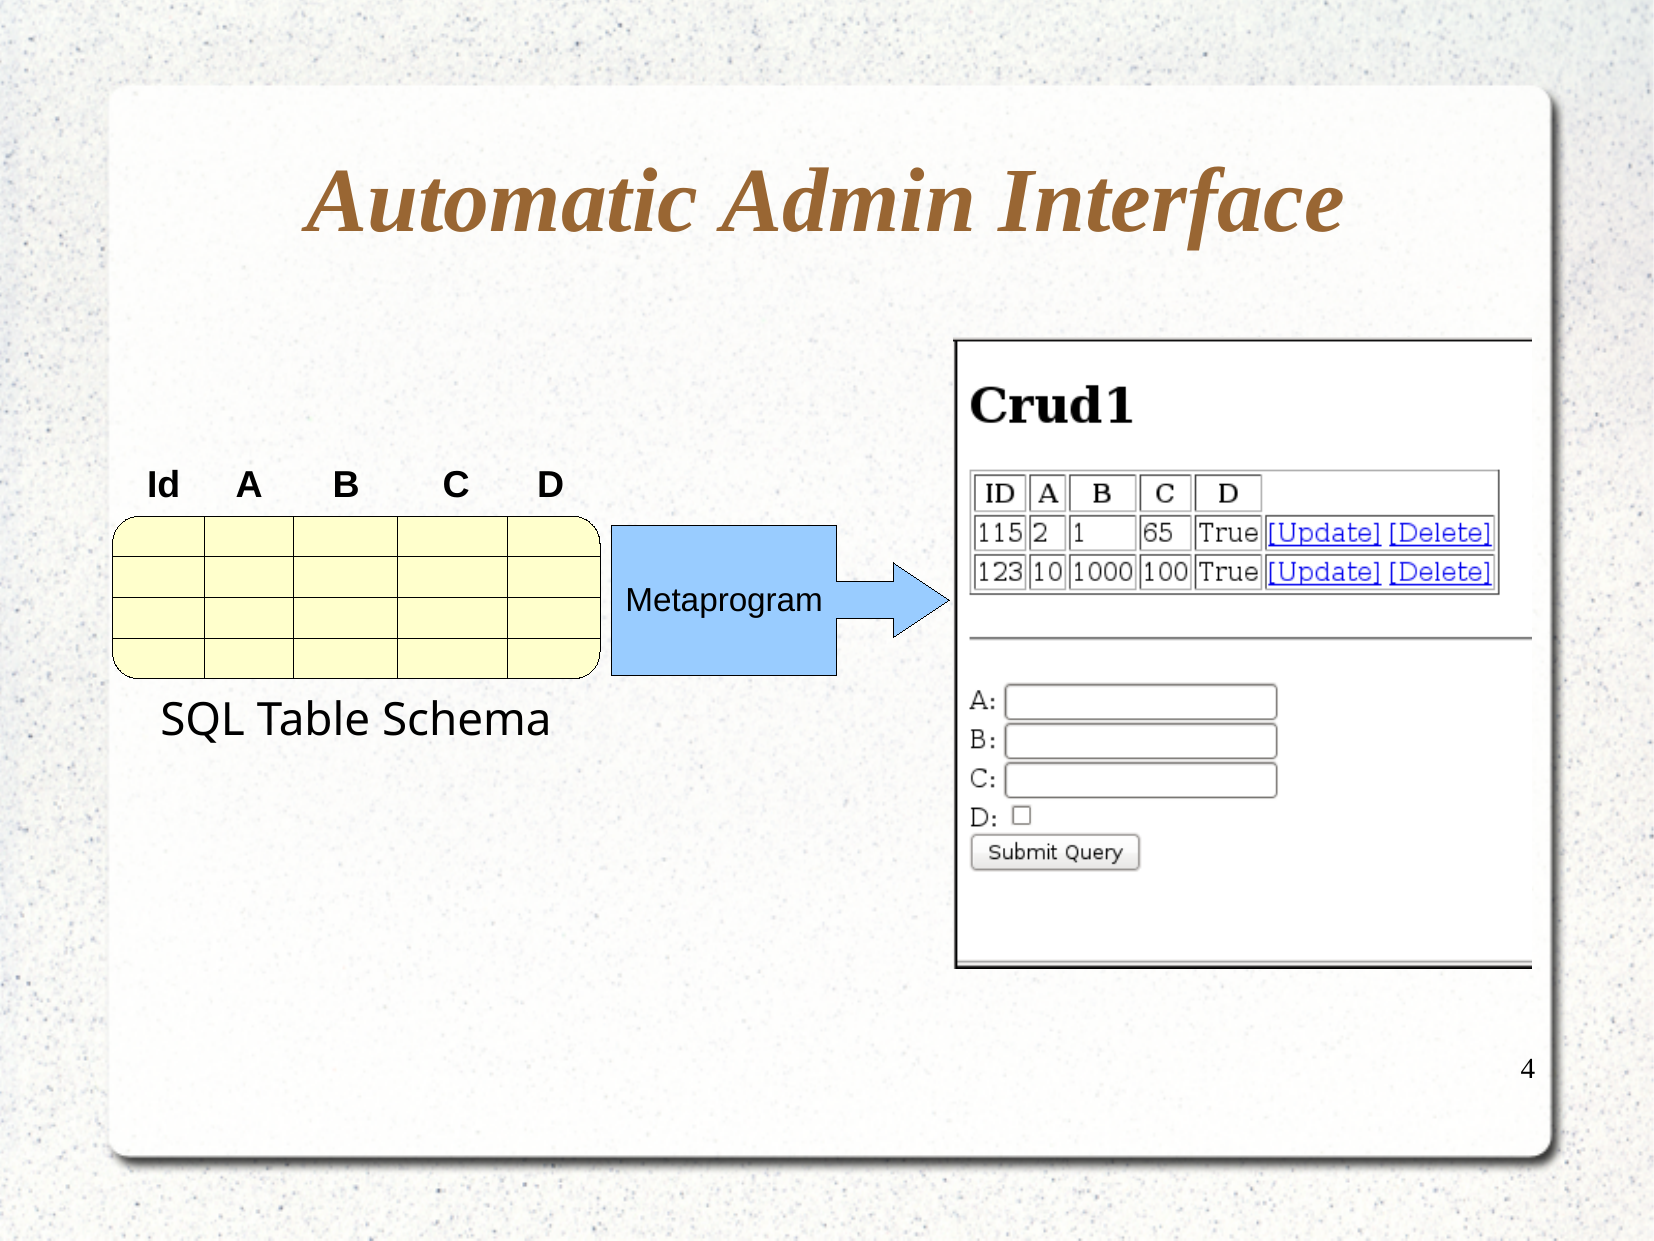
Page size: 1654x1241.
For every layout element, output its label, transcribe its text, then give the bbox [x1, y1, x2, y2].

text_box Id [132, 455, 208, 520]
text_box [508, 598, 601, 638]
text_box [398, 557, 507, 597]
title Automatic Admin Interface [118, 104, 1536, 297]
text_box [294, 557, 397, 597]
text_box [112, 598, 204, 638]
text_box D [522, 455, 580, 520]
text_box [398, 598, 507, 638]
text_box [294, 598, 397, 638]
text_box [112, 639, 204, 678]
text_box [205, 557, 293, 597]
text_box [205, 516, 293, 556]
text_box [205, 639, 293, 678]
text_box SQL Table Schema [112, 678, 601, 751]
text_box [398, 516, 507, 556]
text_box Metaprogram [611, 525, 950, 676]
text_box [112, 517, 204, 556]
text_box [398, 639, 507, 678]
text_box [508, 516, 601, 556]
text_box [294, 639, 397, 678]
text_box A [220, 455, 278, 520]
text_box B [318, 455, 364, 520]
picture [0, 0, 1654, 1241]
text_box [112, 557, 204, 597]
text_box [205, 598, 293, 638]
text_box C [427, 455, 485, 520]
text_box [508, 557, 601, 597]
text_box [294, 516, 397, 556]
text_box [508, 639, 601, 678]
